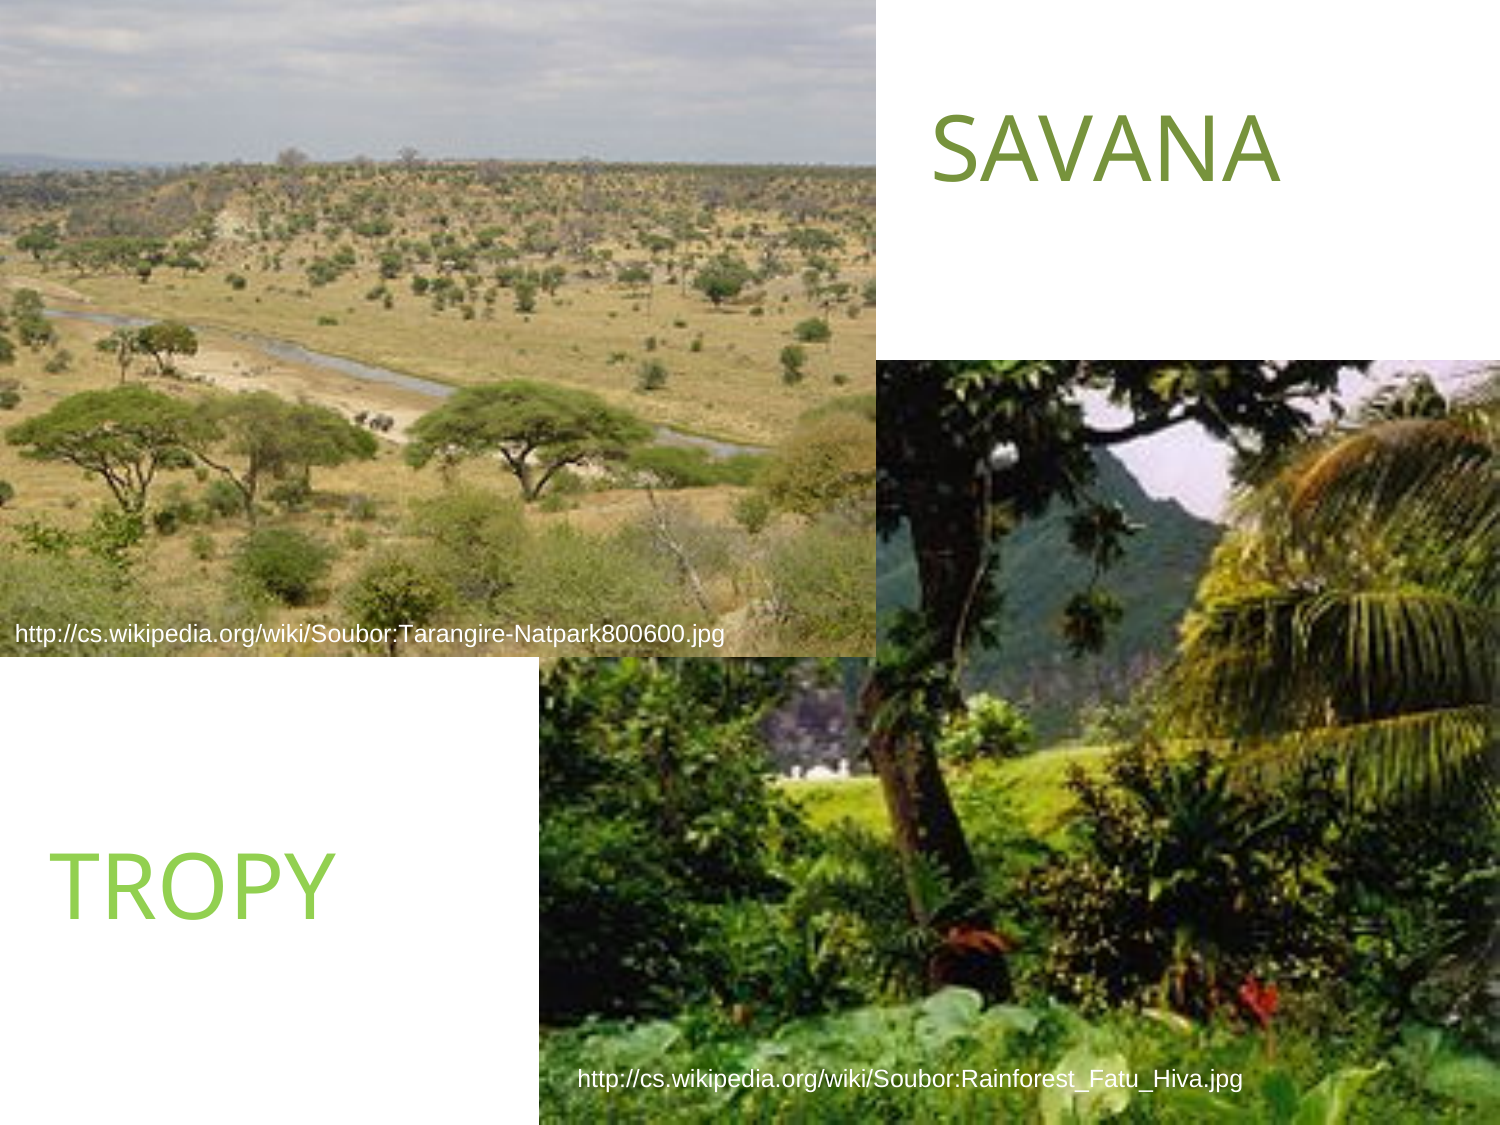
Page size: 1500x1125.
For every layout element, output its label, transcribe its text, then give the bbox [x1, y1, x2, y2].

text_box http://cs.wikipedia.org/wiki/Soubor:Tarangire-Natpark800600.jpg [0, 609, 868, 655]
picture [0, 0, 1500, 1125]
text_box SAVANA [915, 81, 1407, 208]
text_box http://cs.wikipedia.org/wiki/Soubor:Rainforest_Fatu_Hiva.jpg [562, 1054, 1477, 1101]
text_box TROPY [35, 820, 493, 946]
